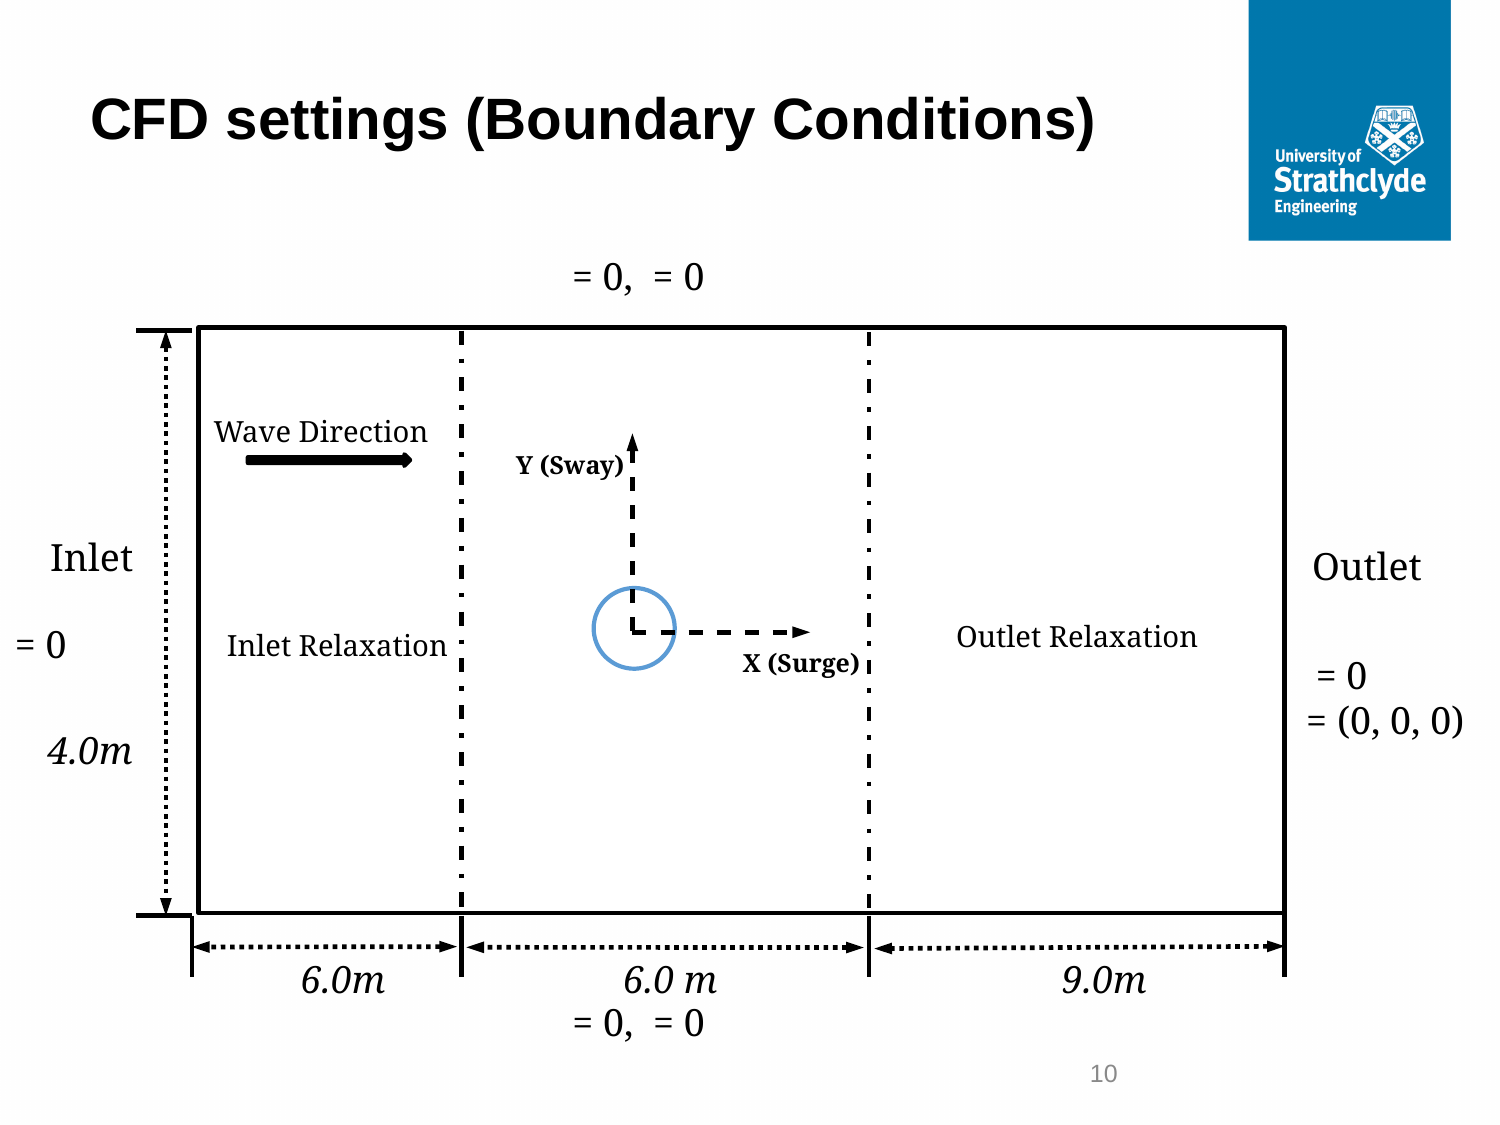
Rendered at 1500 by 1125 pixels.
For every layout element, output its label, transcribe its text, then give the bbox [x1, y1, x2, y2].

text_box 4.0m [32, 719, 167, 781]
text_box [198, 328, 1285, 913]
text_box = 0, = 0 [547, 991, 974, 1054]
text_box = 0 [0, 613, 215, 675]
text_box 6.0m [285, 948, 410, 1010]
title CFD settings (Boundary Conditions) [75, 7, 1247, 225]
text_box = 0, = 0 [547, 245, 974, 307]
text_box Outlet [1297, 535, 1500, 597]
text_box Inlet [35, 526, 268, 588]
text_box 6.0 m [607, 948, 742, 991]
text_box 9.0m [1046, 948, 1186, 1010]
text_box Wave Direction [198, 406, 466, 453]
text_box 10 [1074, 1042, 1426, 1103]
text_box Y (Sway) [500, 442, 706, 480]
text_box Outlet Relaxation [941, 610, 1239, 652]
text_box X (Surge) [727, 639, 933, 677]
text_box Inlet Relaxation [215, 619, 468, 661]
text_box = 0 = (0, 0, 0) [1291, 644, 1500, 812]
